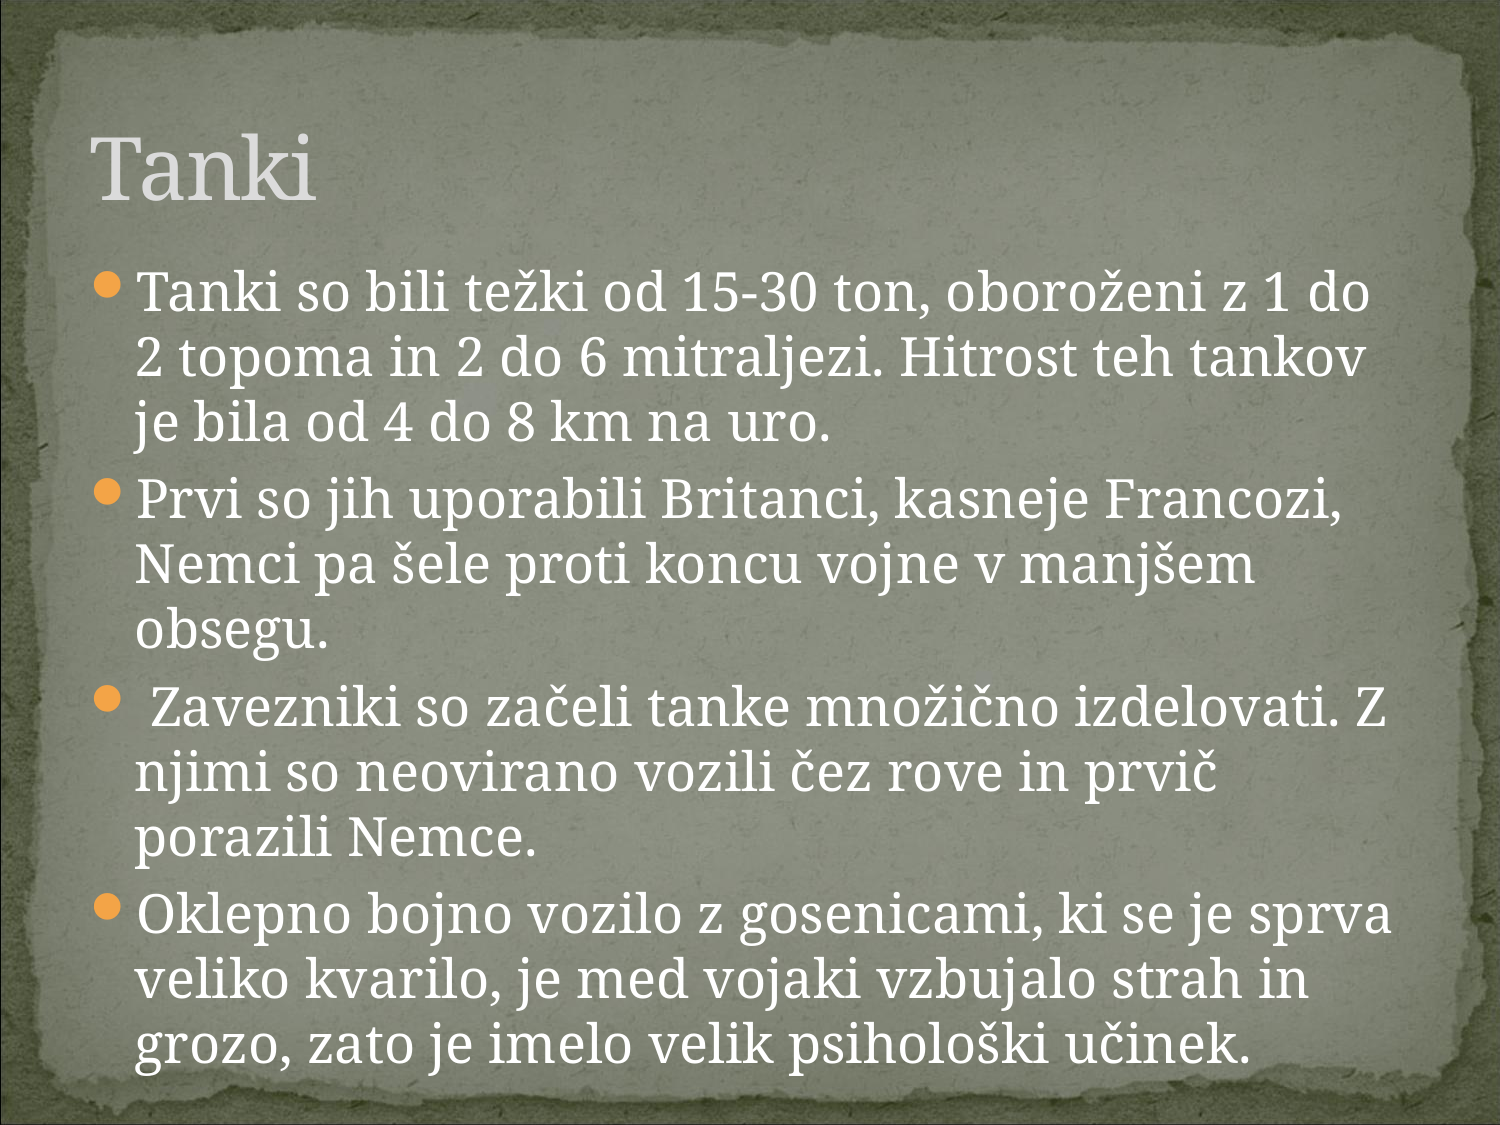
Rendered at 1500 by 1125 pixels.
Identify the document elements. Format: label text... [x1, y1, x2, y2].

picture [0, 0, 1500, 1125]
list Tanki so bili težki od 15-30 ton, oboroženi z 1 do 2 topoma in 2 do 6 mitraljezi. Hitrost teh tankov je bila od 4 do 8 km na uro. Prvi so jih uporabili Britanci, kasneje Francozi, Nemci pa šele proti koncu vojne v manjšem obsegu. Zavezniki so začeli tanke množično izdelovati. Z njimi so neovirano vozili čez rove in prvič porazili Nemce. Oklepno bojno vozilo z gosenicami, ki se je sprva veliko kvarilo, je med vojaki vzbujalo strah in grozo, zato je imelo velik psihološki učinek. [75, 249, 1425, 1000]
title Tanki [75, 24, 1425, 225]
